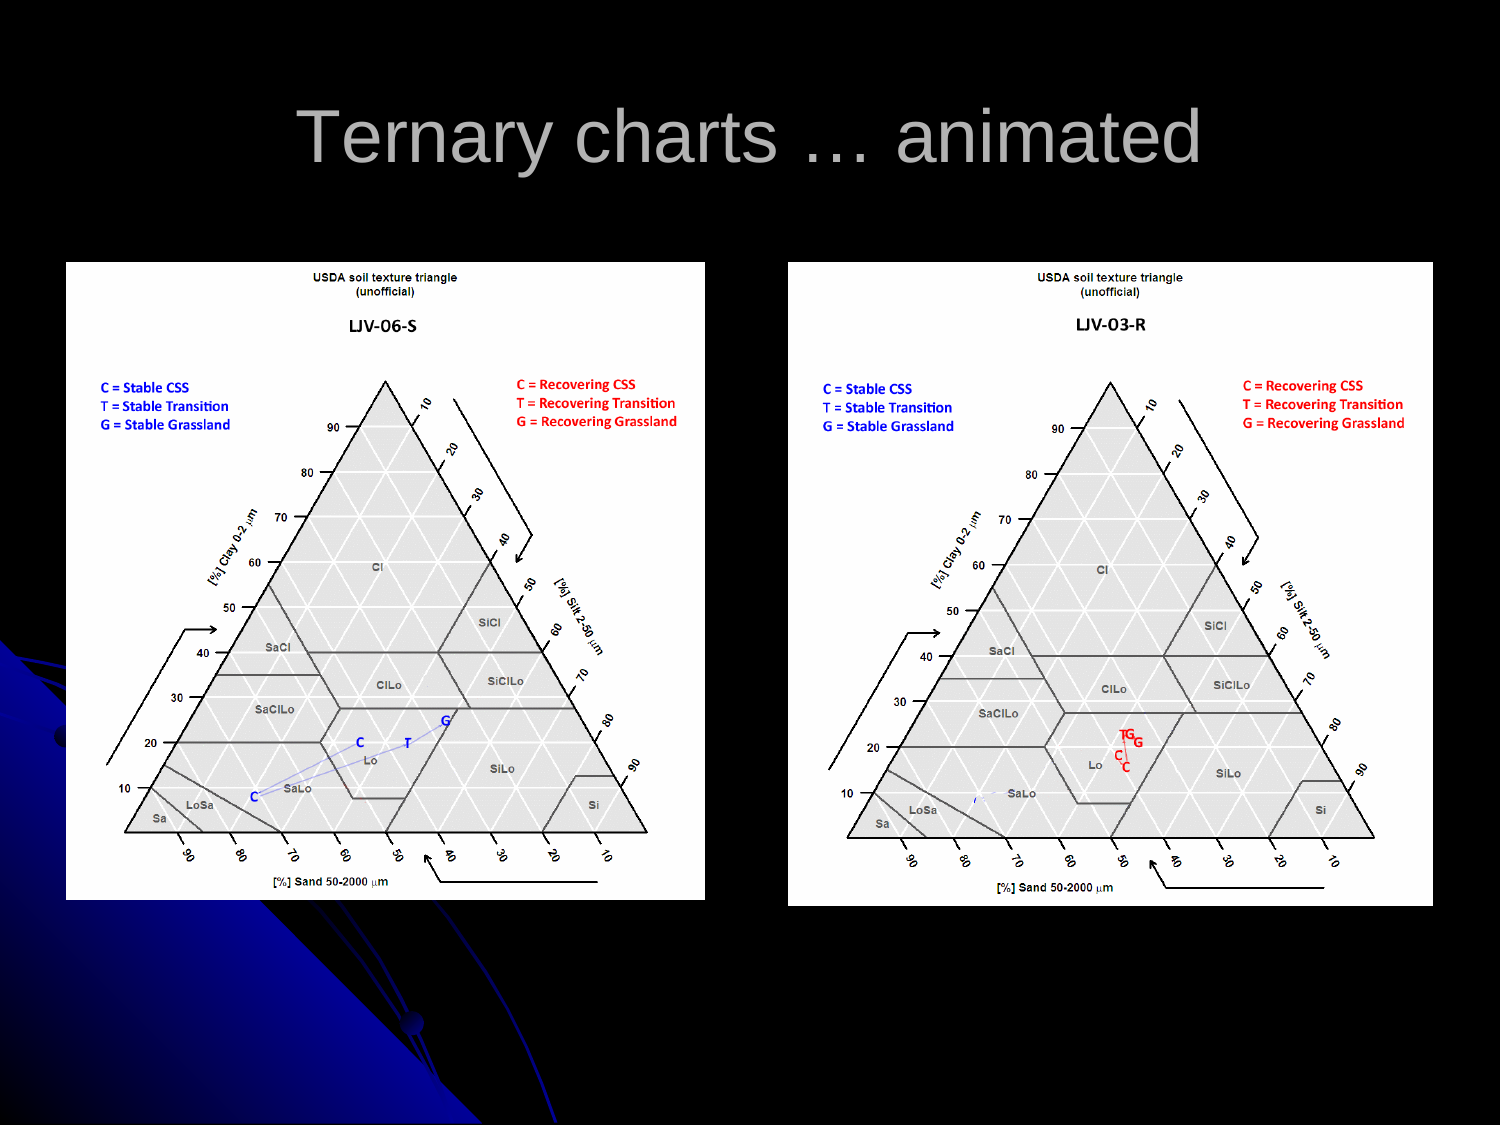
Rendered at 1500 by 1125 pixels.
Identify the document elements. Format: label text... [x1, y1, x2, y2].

picture [66, 262, 705, 901]
picture [788, 262, 1433, 906]
title Ternary charts … animated [75, 45, 1426, 233]
